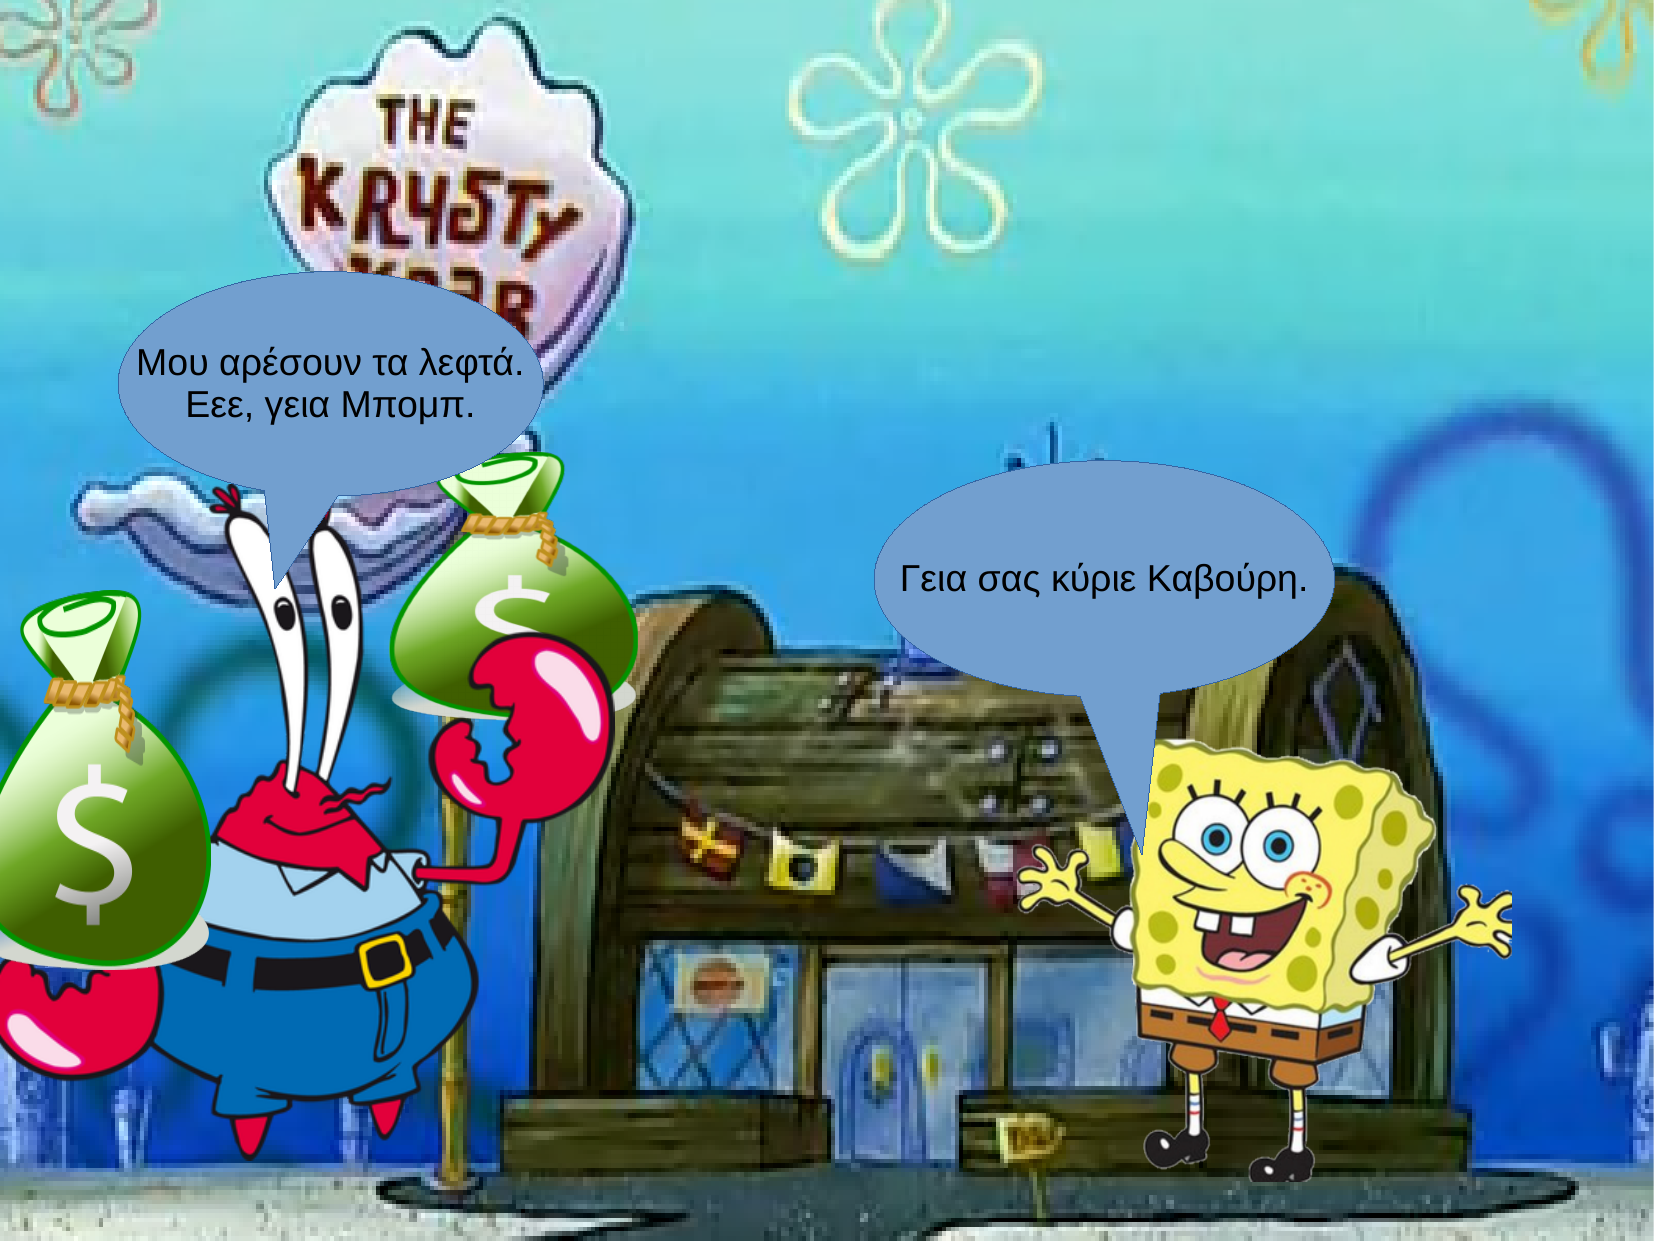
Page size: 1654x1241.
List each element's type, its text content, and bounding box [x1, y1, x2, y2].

picture [0, 0, 1654, 1241]
text_box Γεια σας κύριε Καβούρη. [874, 460, 1335, 855]
text_box Μου αρέσουν τα λεφτά. Εεε, γεια Μπομπ. [118, 271, 544, 589]
